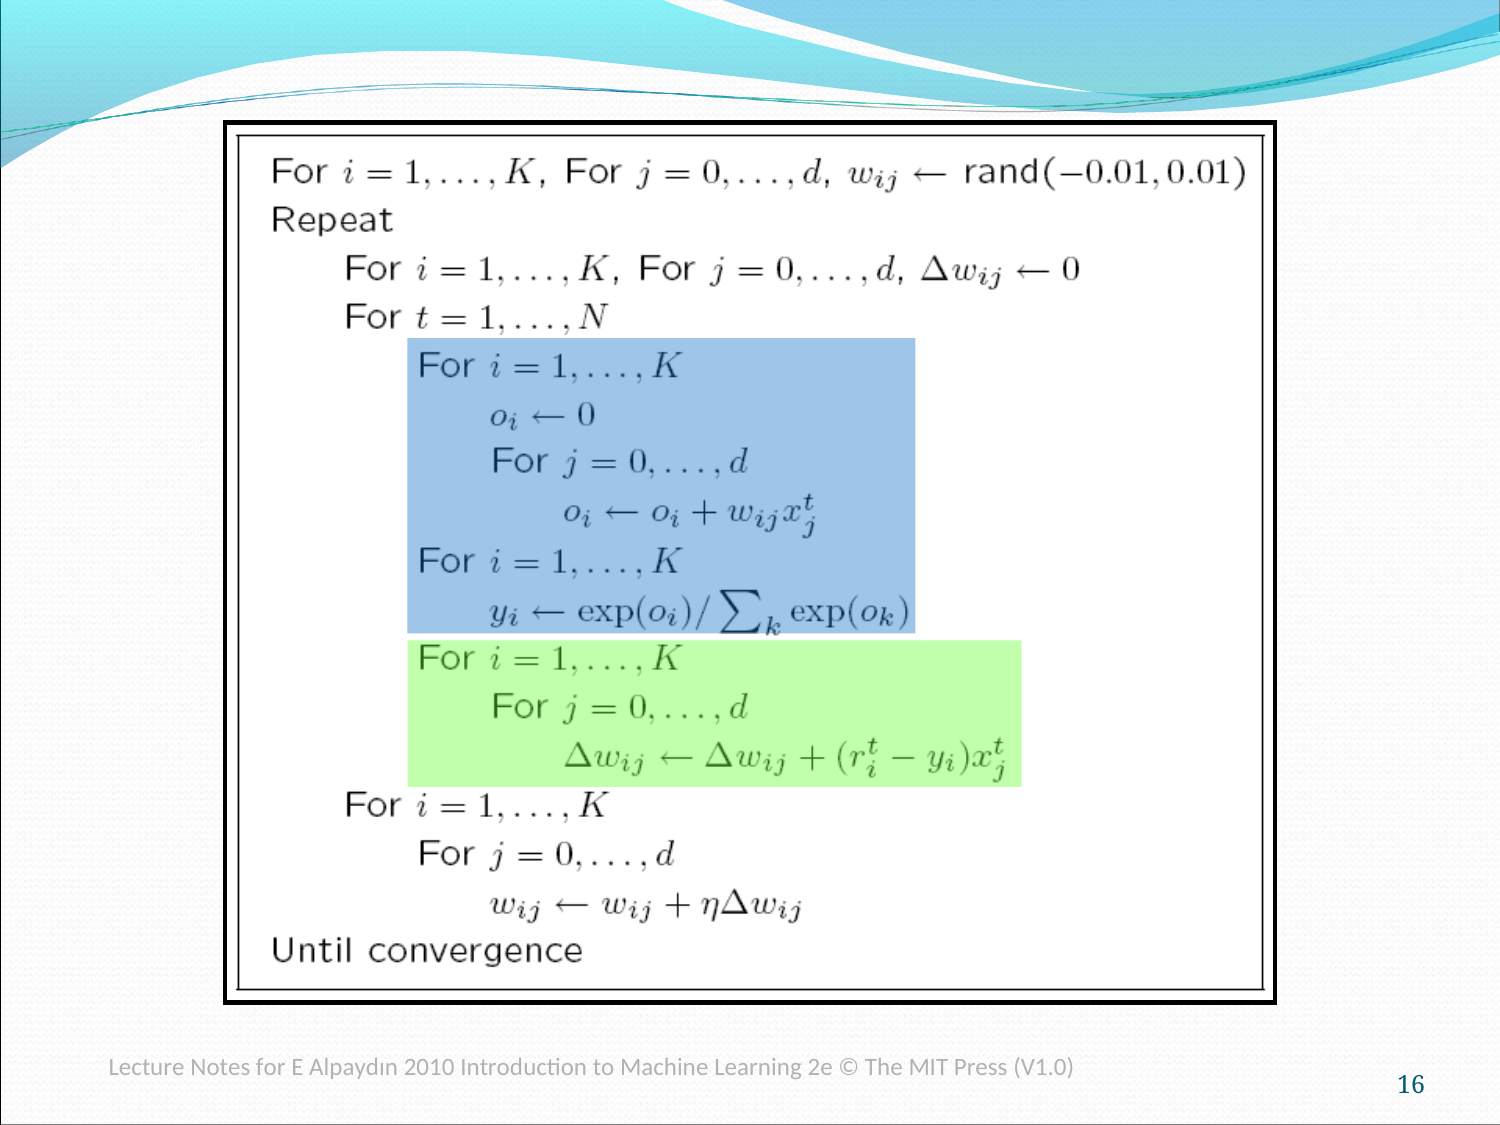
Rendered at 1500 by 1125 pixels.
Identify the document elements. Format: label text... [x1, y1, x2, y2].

text_box [407, 640, 1022, 787]
text_box Lecture Notes for E Alpaydın 2010 Introduction to Machine Learning 2e © The MIT Press (V1.0) [93, 1042, 1254, 1103]
text_box [407, 338, 916, 634]
text_box <number> [1299, 1042, 1426, 1103]
picture [0, 0, 1500, 1125]
